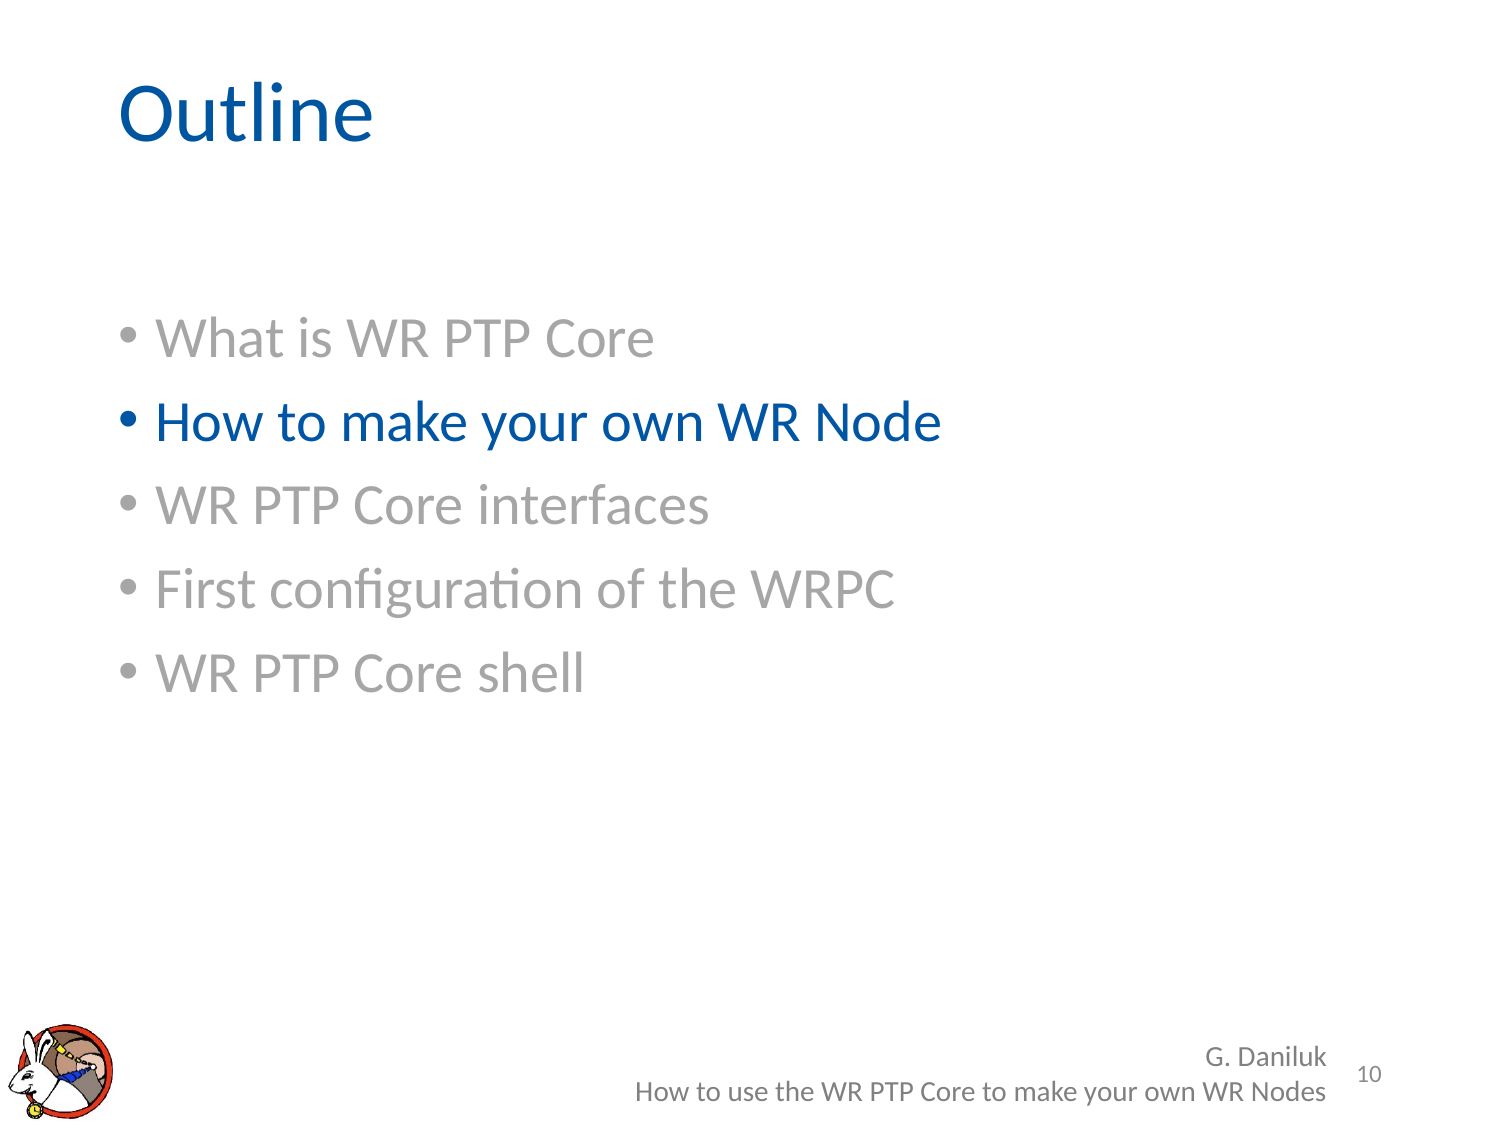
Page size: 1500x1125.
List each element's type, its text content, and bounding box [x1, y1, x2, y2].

slide_number <number> [1342, 1042, 1397, 1103]
picture [7, 1024, 113, 1121]
list What is WR PTP Core How to make your own WR Node WR PTP Core interfaces First configuration of the WRPC WR PTP Core shell [103, 299, 1397, 1014]
text_box G. Daniluk How to use the WR PTP Core to make your own WR Nodes [112, 1029, 1342, 1115]
title Outline [103, 59, 1397, 169]
